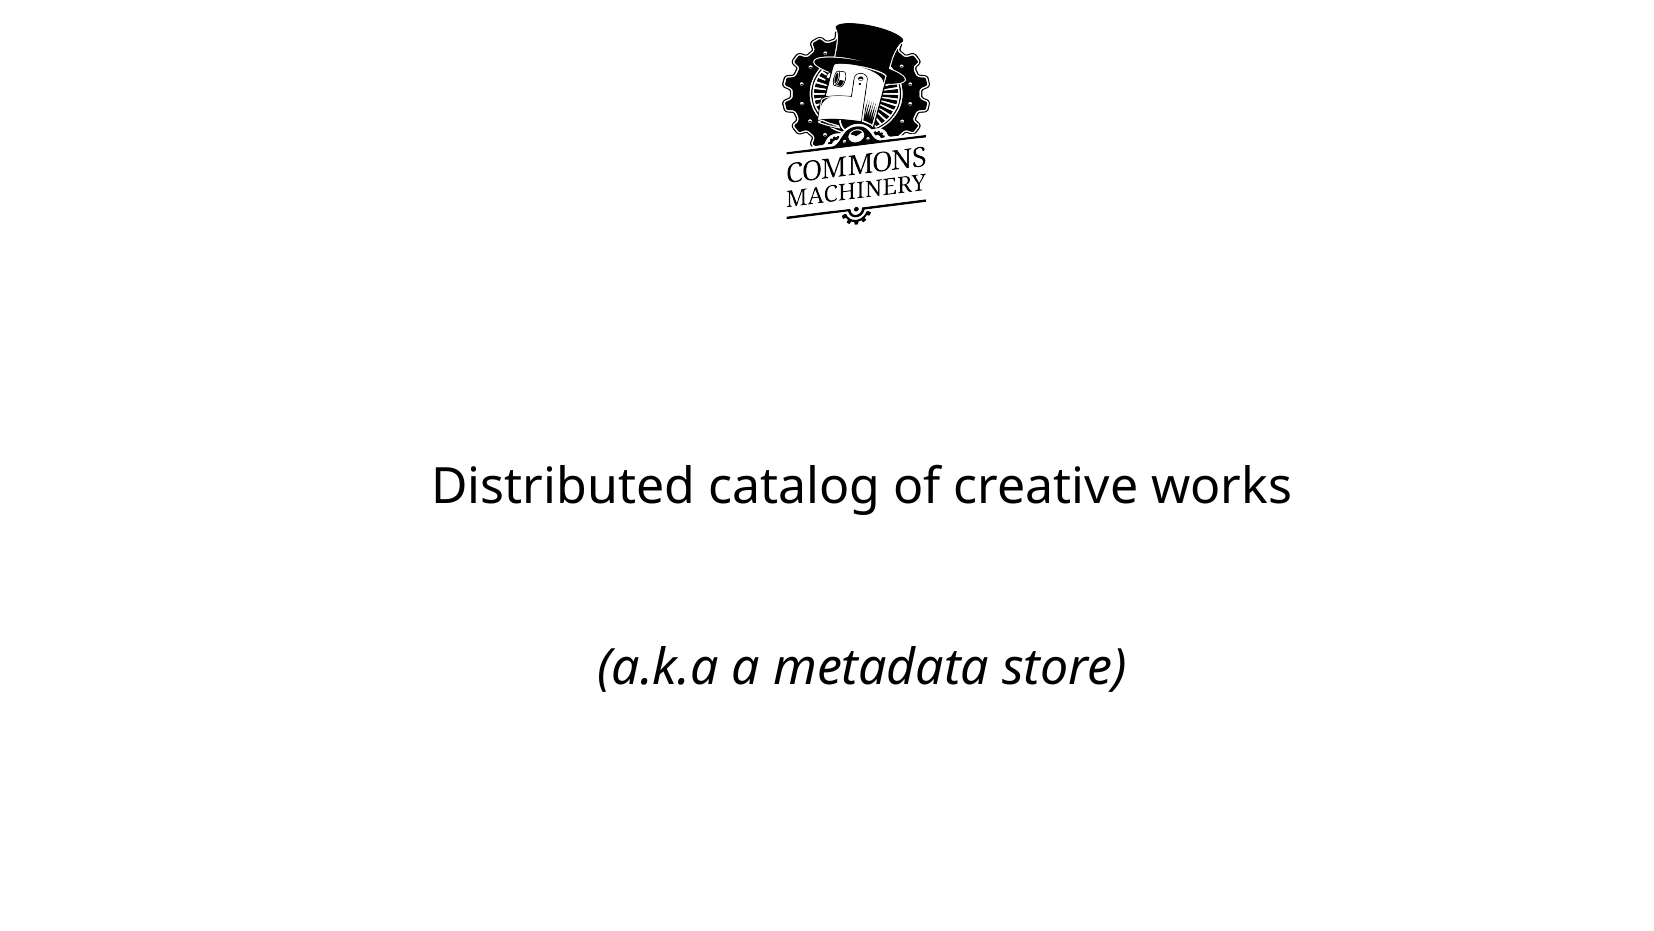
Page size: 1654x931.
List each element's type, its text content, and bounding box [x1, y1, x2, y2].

picture [782, 23, 930, 225]
list Distributed catalog of creative works (a.k.a a metadata store) [82, 269, 1571, 810]
